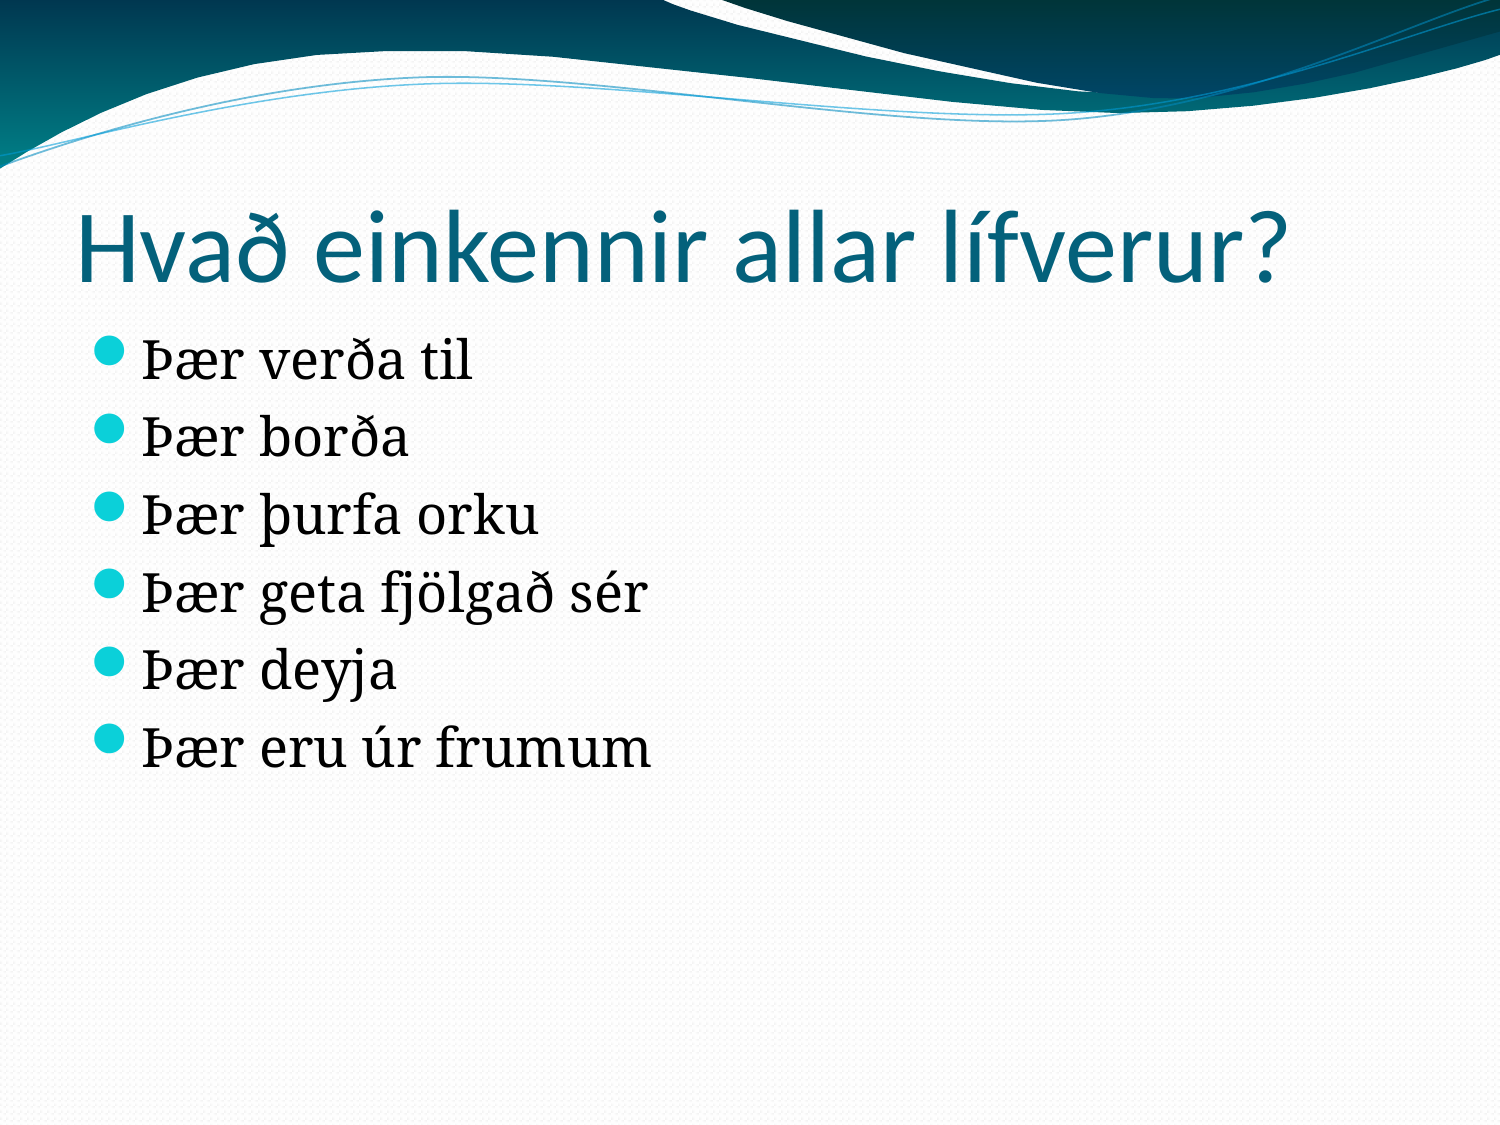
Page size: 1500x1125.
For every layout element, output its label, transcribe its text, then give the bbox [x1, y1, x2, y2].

list Þær verða til Þær borða Þær þurfa orku Þær geta fjölgað sér Þær deyja Þær eru úr frumum [75, 317, 1426, 1038]
title Hvað einkennir allar lífverur? [75, 115, 1426, 304]
